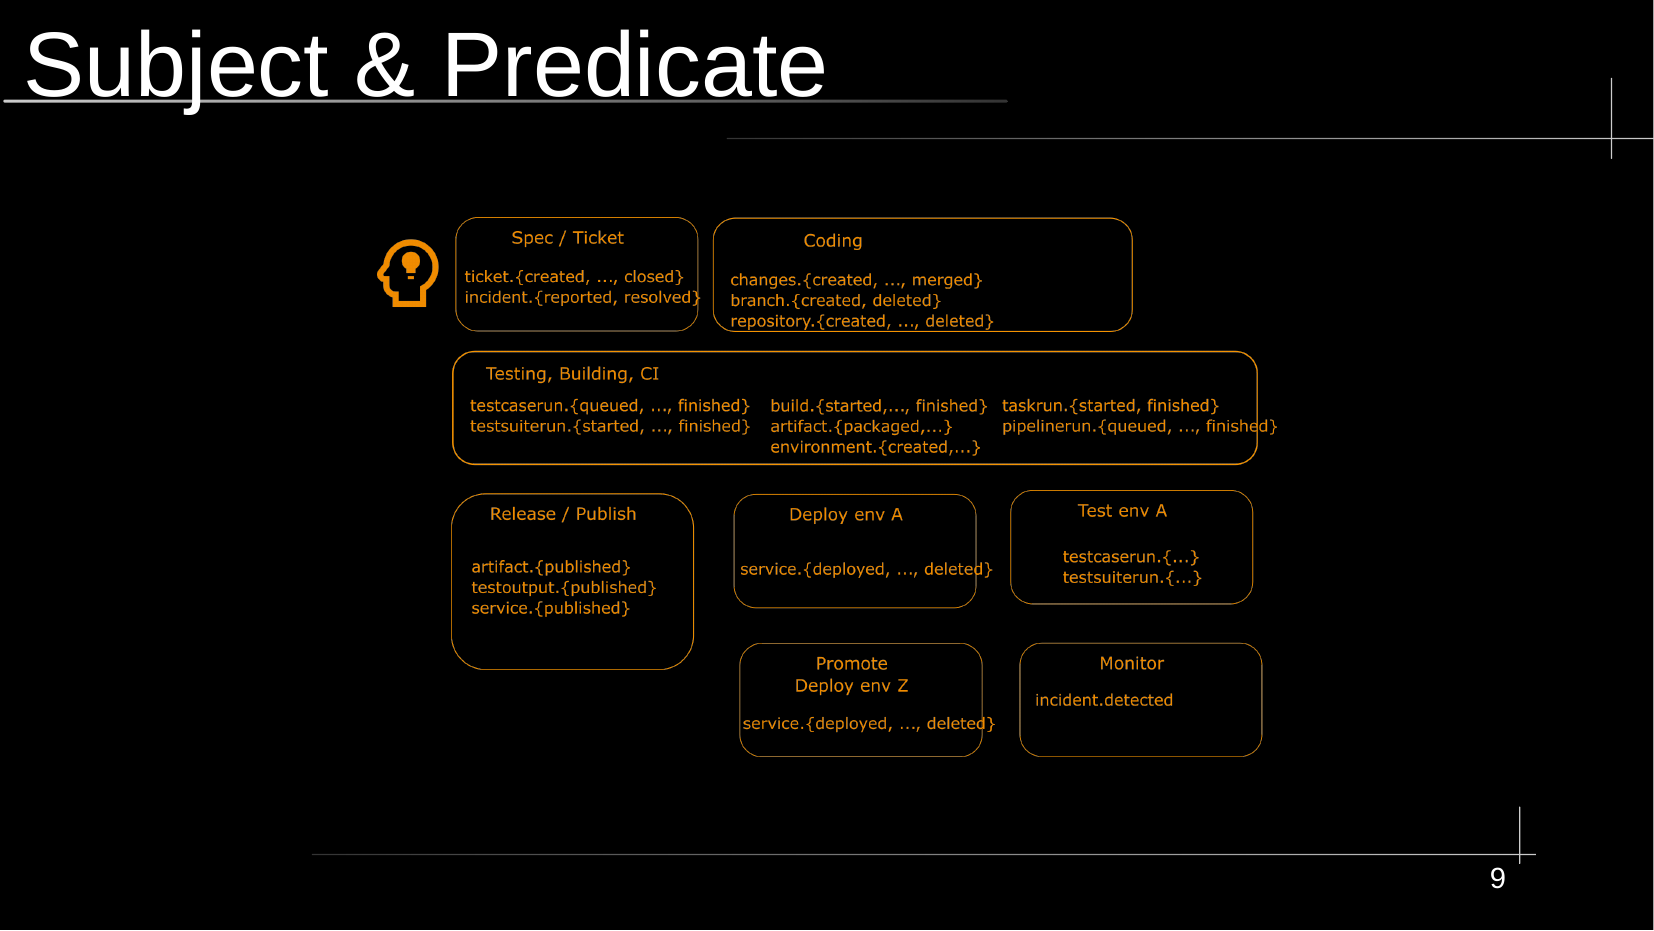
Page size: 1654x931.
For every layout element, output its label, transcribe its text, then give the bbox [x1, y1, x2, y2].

title Subject & Predicate [23, 11, 1589, 119]
picture [377, 217, 1277, 758]
